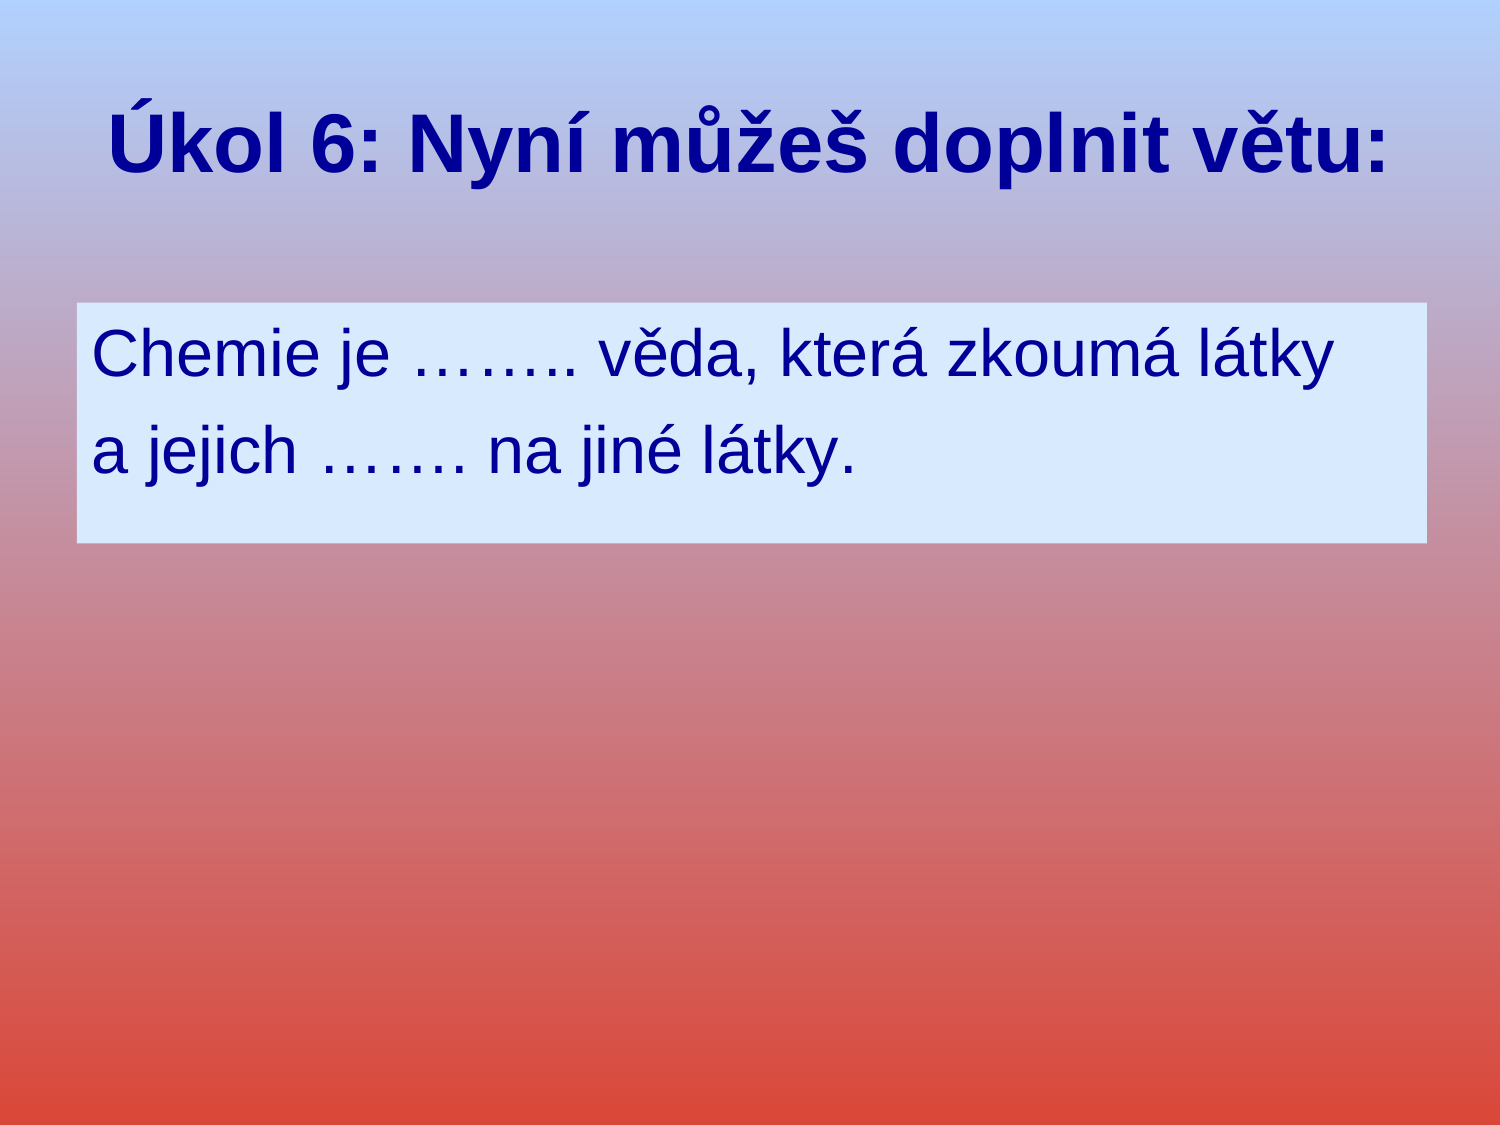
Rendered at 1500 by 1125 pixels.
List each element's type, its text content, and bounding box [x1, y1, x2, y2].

list Chemie je …….. věda, která zkoumá látky a jejich ……. na jiné látky. [76, 302, 1427, 544]
title Úkol 6: Nyní můžeš doplnit větu: [75, 45, 1426, 233]
